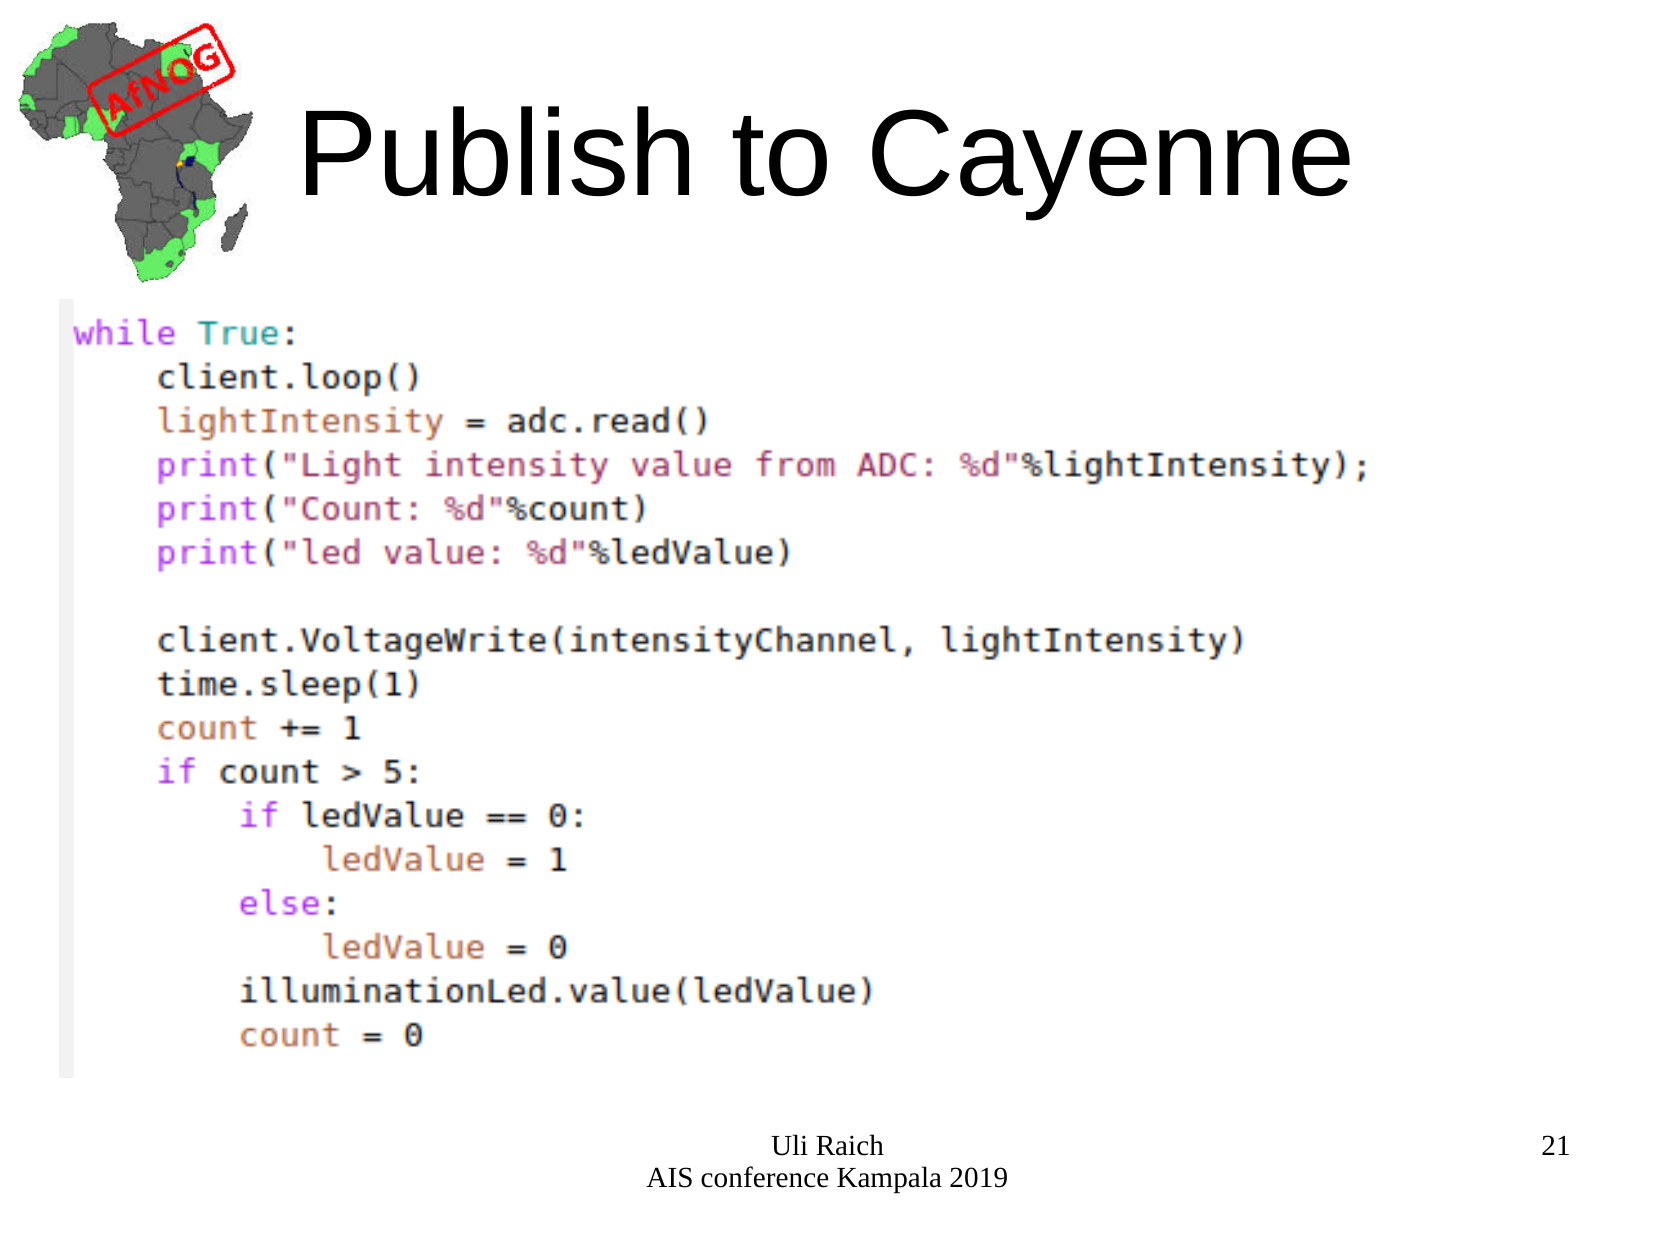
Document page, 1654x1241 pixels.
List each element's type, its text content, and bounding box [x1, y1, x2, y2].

picture [9, 0, 259, 291]
picture [59, 299, 1654, 1078]
title Publish to Cayenne [82, 49, 1571, 257]
